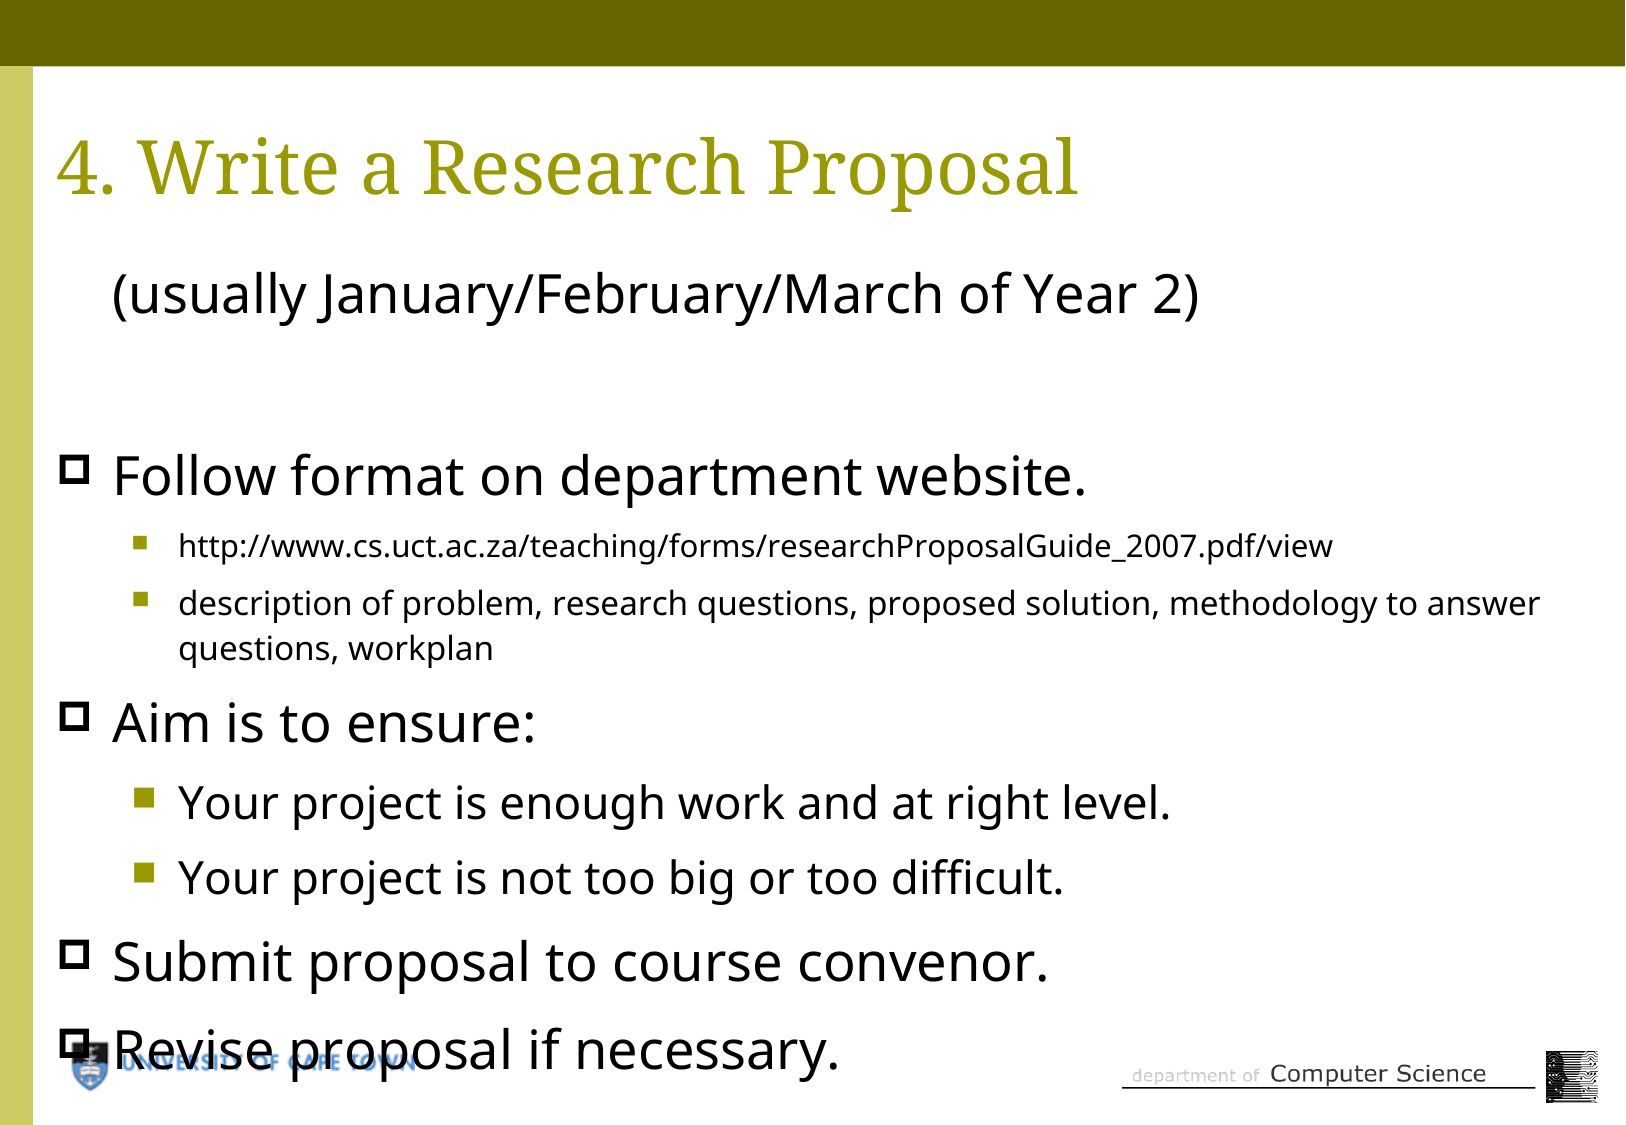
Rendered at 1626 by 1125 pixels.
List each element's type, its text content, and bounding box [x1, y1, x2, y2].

picture [61, 1057, 415, 1103]
picture [298, 1057, 313, 1066]
list (usually January/February/March of Year 2) Follow format on department website. http://www.cs.uct.ac.za/teaching/forms/researchProposalGuide_2007.pdf/view description of problem, research questions, proposed solution, methodology to answer questions, workplan Aim is to ensure: Your project is enough work and at right level. Your project is not too big or too difficult. Submit proposal to course convenor. Revise proposal if necessary. [56, 255, 1544, 1057]
picture [1546, 1051, 1598, 1103]
picture [352, 1057, 369, 1066]
title 4. Write a Research Proposal [56, 109, 1543, 222]
picture [1122, 1057, 1536, 1092]
picture [387, 1057, 402, 1066]
